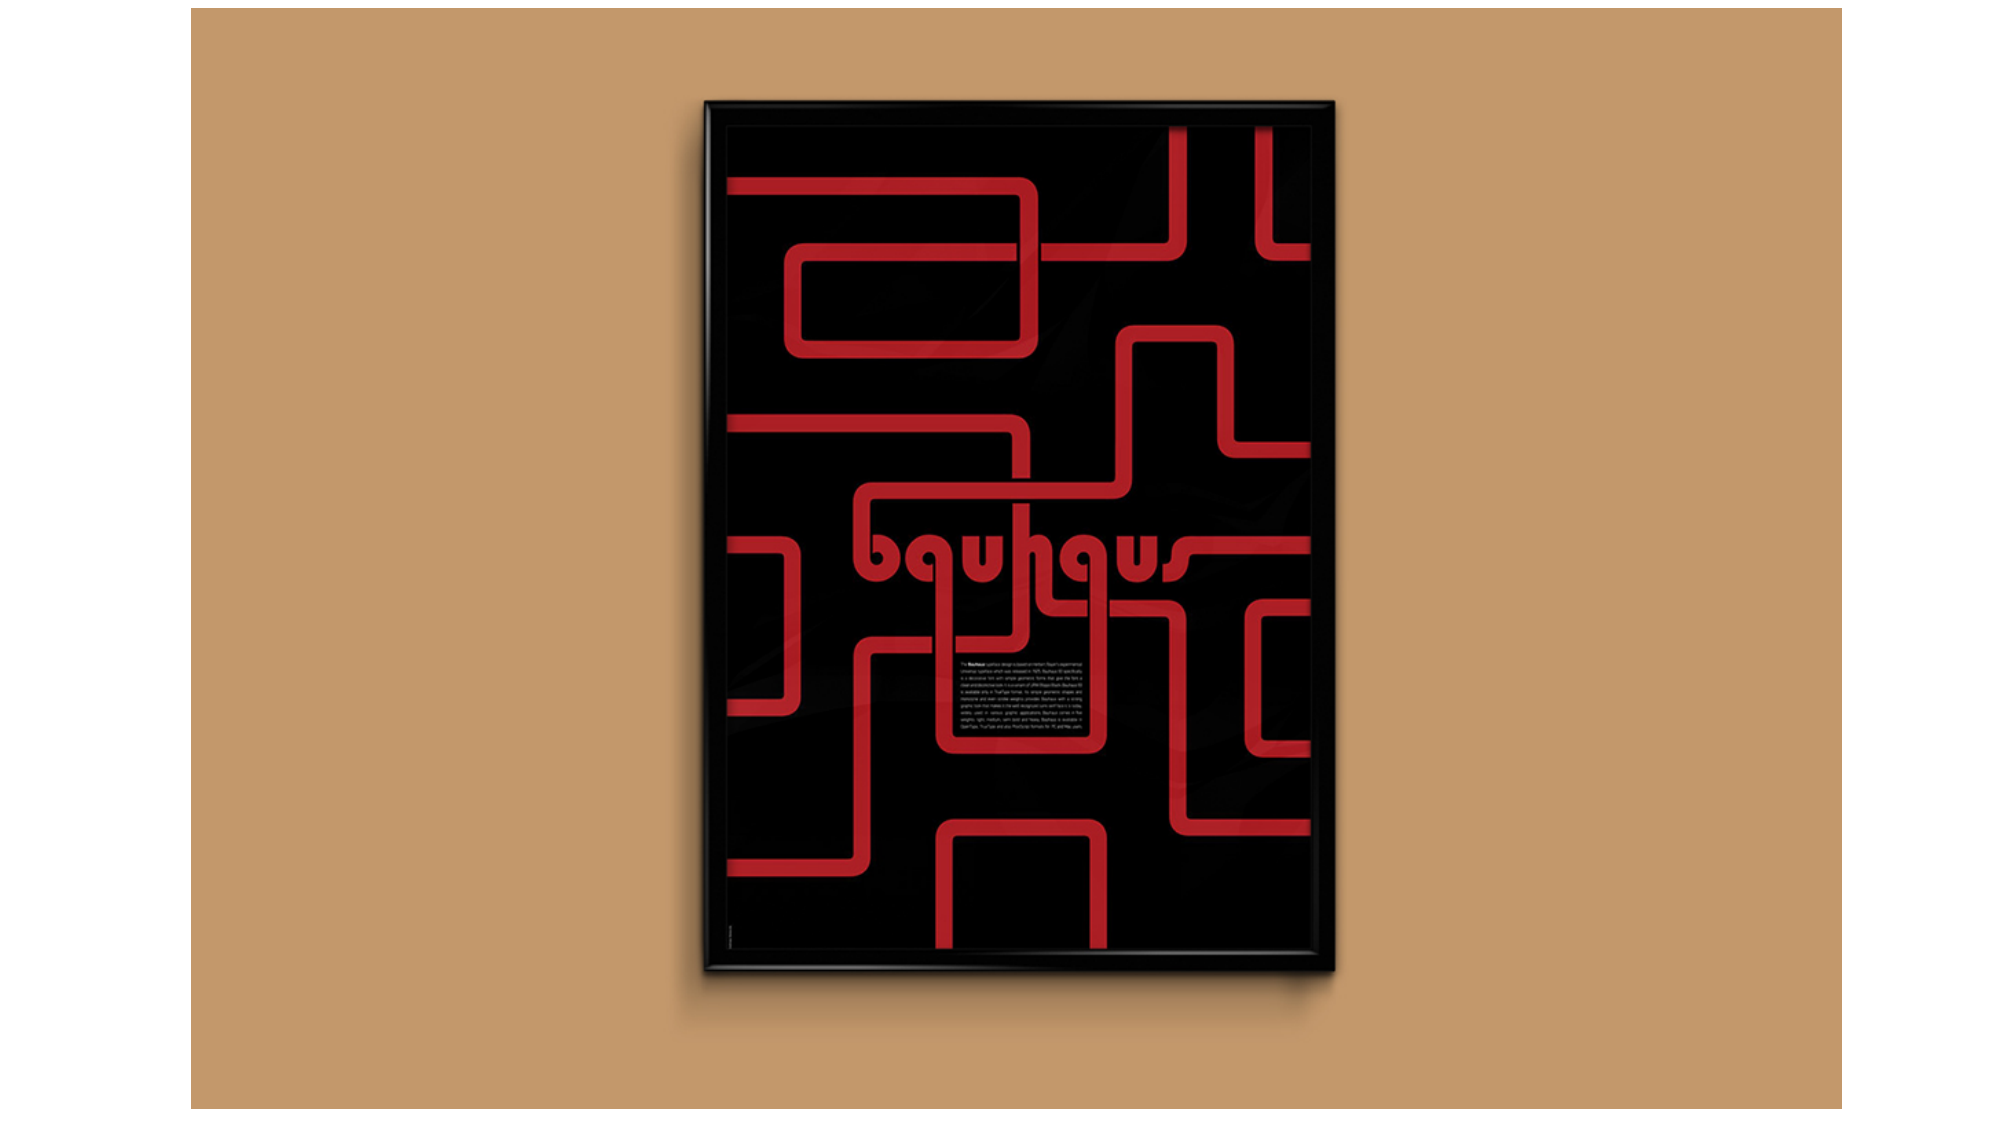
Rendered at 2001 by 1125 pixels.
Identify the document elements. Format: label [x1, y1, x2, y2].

picture [191, 8, 1842, 1109]
